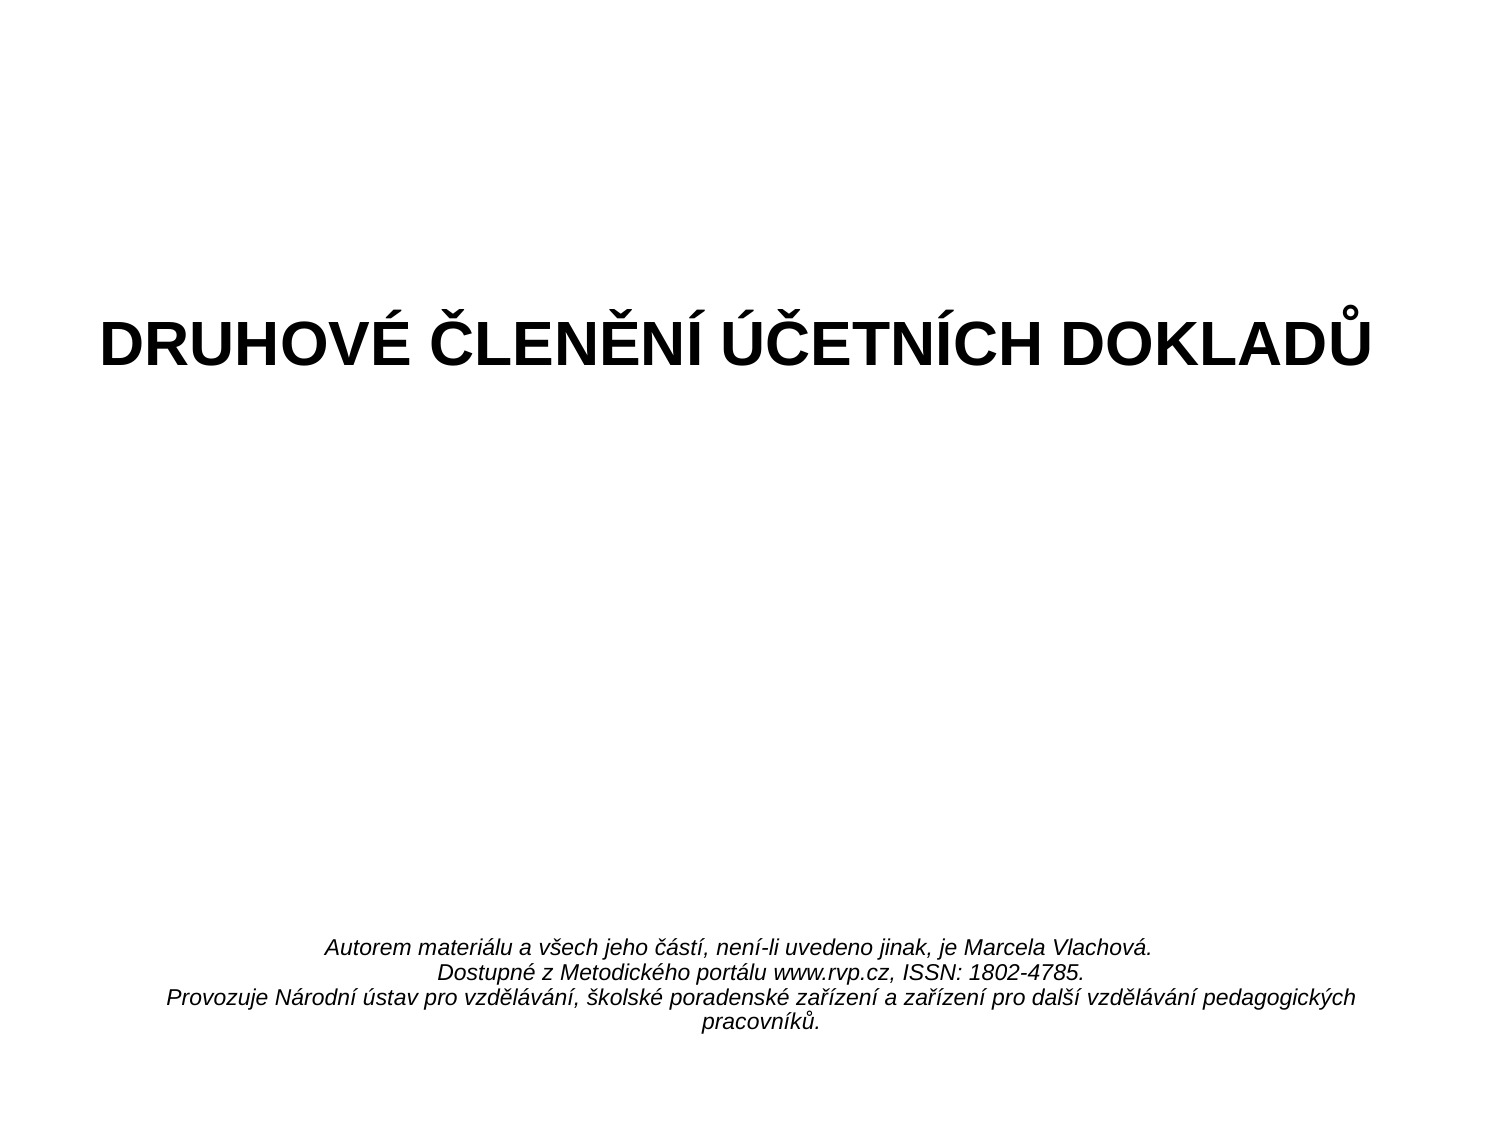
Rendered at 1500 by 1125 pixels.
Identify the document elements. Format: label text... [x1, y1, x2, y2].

title DRUHOVÉ ČLENĚNÍ ÚČETNÍCH DOKLADŮ [75, 44, 1400, 386]
list Autorem materiálu a všech jeho částí, není-li uvedeno jinak, je Marcela Vlachová. Dostupné z Metodického portálu www.rvp.cz, ISSN: 1802-4785. Provozuje Národní ústav pro vzdělávání, školské poradenské zařízení a zařízení pro další vzdělávání pedagogických pracovníků. [76, 928, 1402, 1080]
